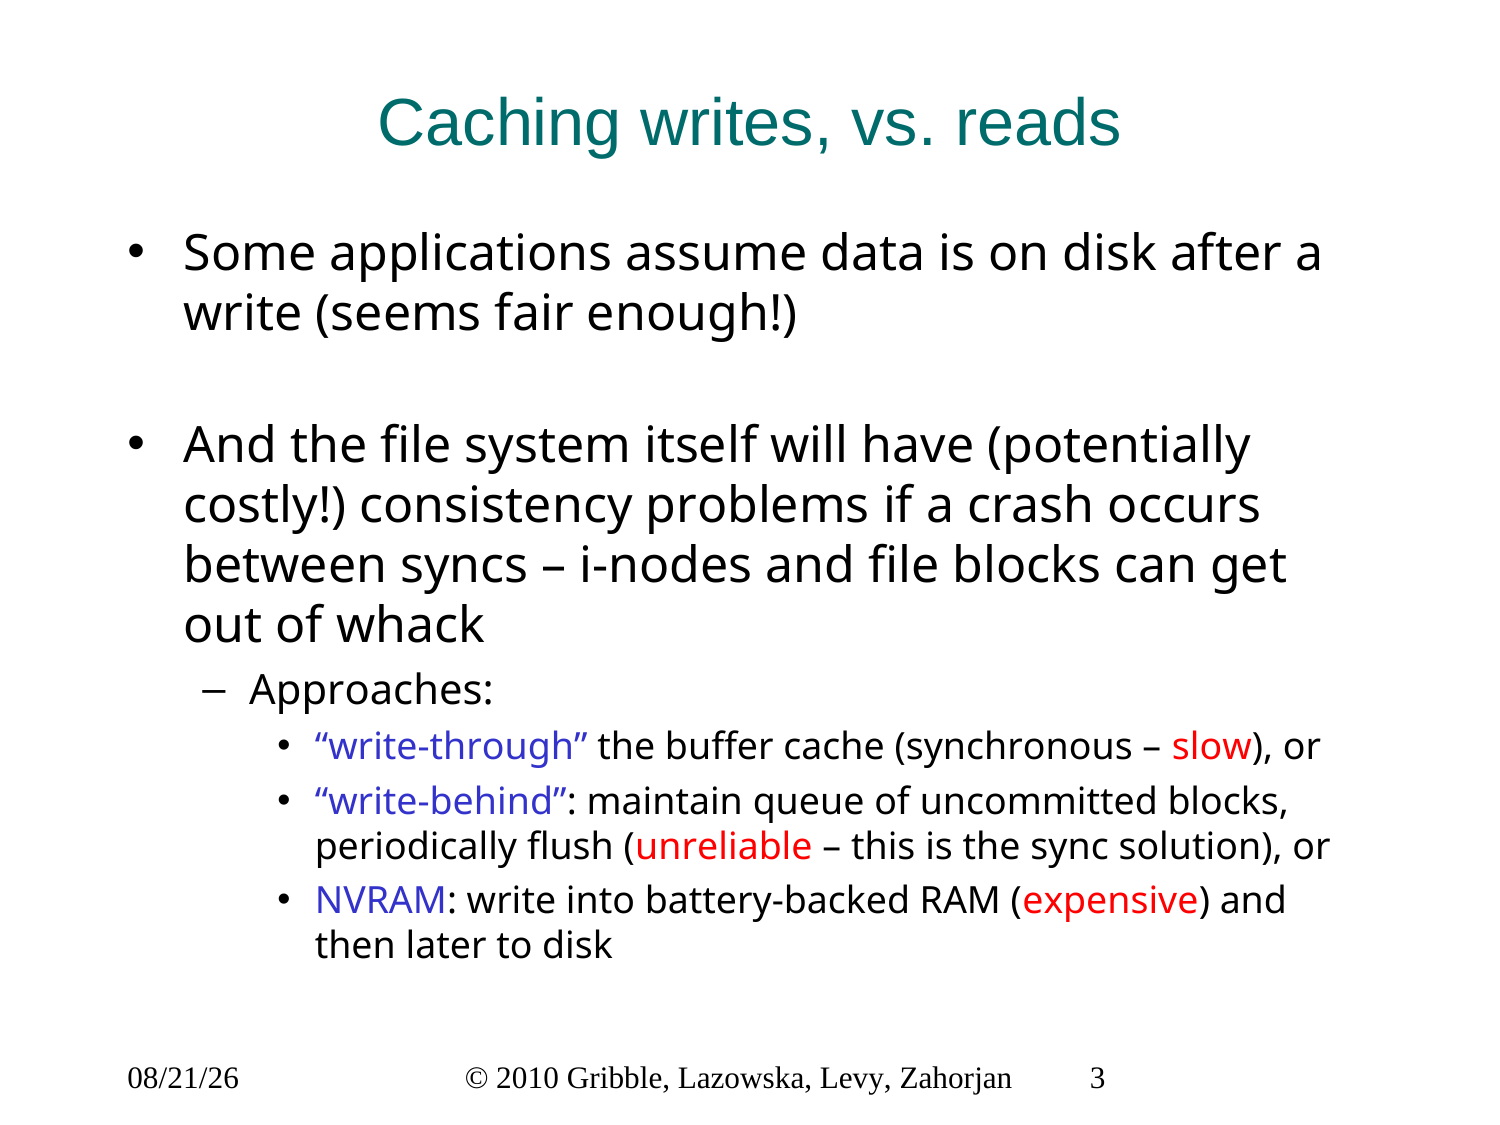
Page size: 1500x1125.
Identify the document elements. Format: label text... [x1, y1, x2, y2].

title Caching writes, vs. reads [112, 62, 1388, 175]
list Some applications assume data is on disk after a write (seems fair enough!) And the file system itself will have (potentially costly!) consistency problems if a crash occurs between syncs – i-nodes and file blocks can get out of whack Approaches: “write-through” the buffer cache (synchronous – slow), or “write-behind”: maintain queue of uncommitted blocks, periodically flush (unreliable – this is the sync solution), or NVRAM: write into battery-backed RAM (expensive) and then later to disk [112, 212, 1388, 1025]
